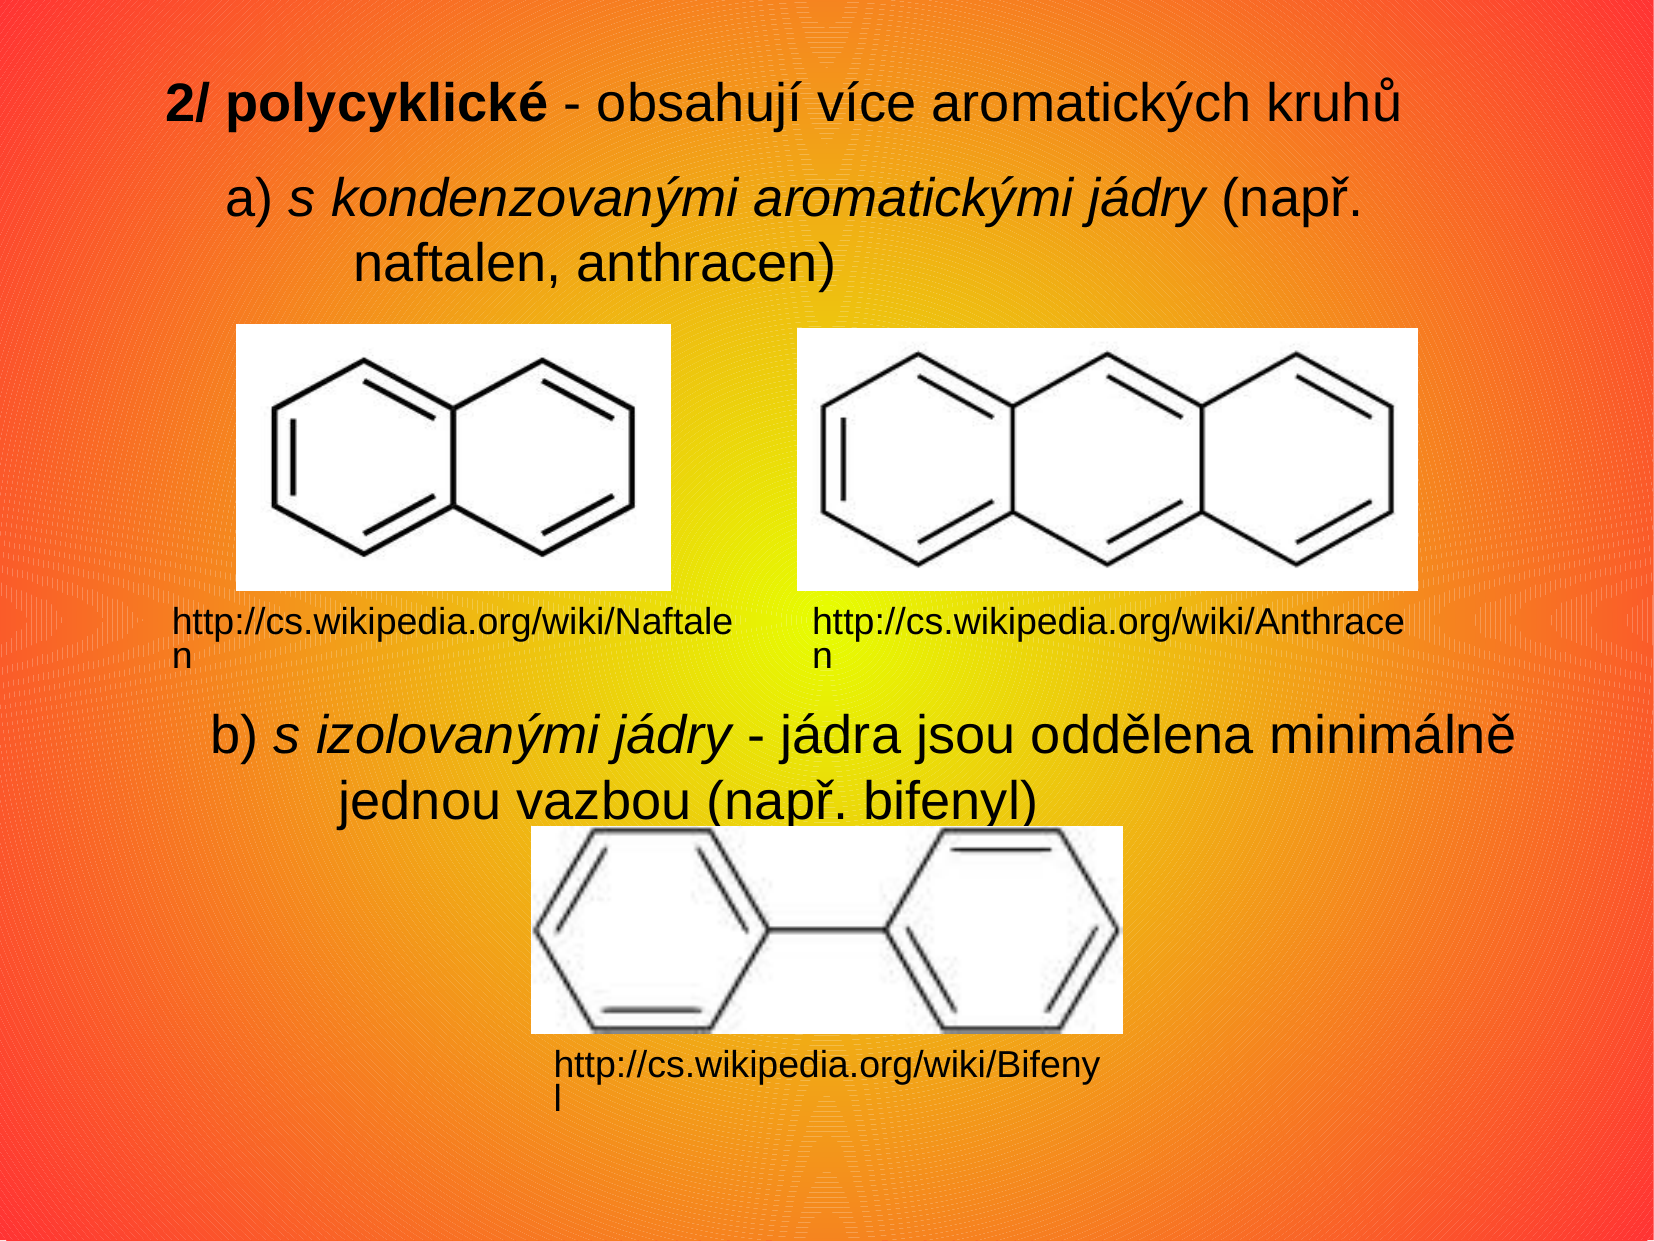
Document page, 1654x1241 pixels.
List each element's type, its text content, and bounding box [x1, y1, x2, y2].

text_box http://cs.wikipedia.org/wiki/Naftalen [157, 592, 768, 692]
picture [531, 826, 1123, 1034]
picture [236, 324, 671, 591]
list 2/ polycyklické - obsahují více aromatických kruhů a) s kondenzovanými aromatickými jádry (např. naftalen, anthracen) b) s izolovanými jádry - jádra jsou oddělena minimálně jednou vazbou (např. bifenyl) [76, 67, 1565, 886]
text_box http://cs.wikipedia.org/wiki/Anthracen [797, 592, 1440, 692]
picture [797, 328, 1418, 591]
text_box http://cs.wikipedia.org/wiki/Bifenyl [538, 1035, 1123, 1135]
